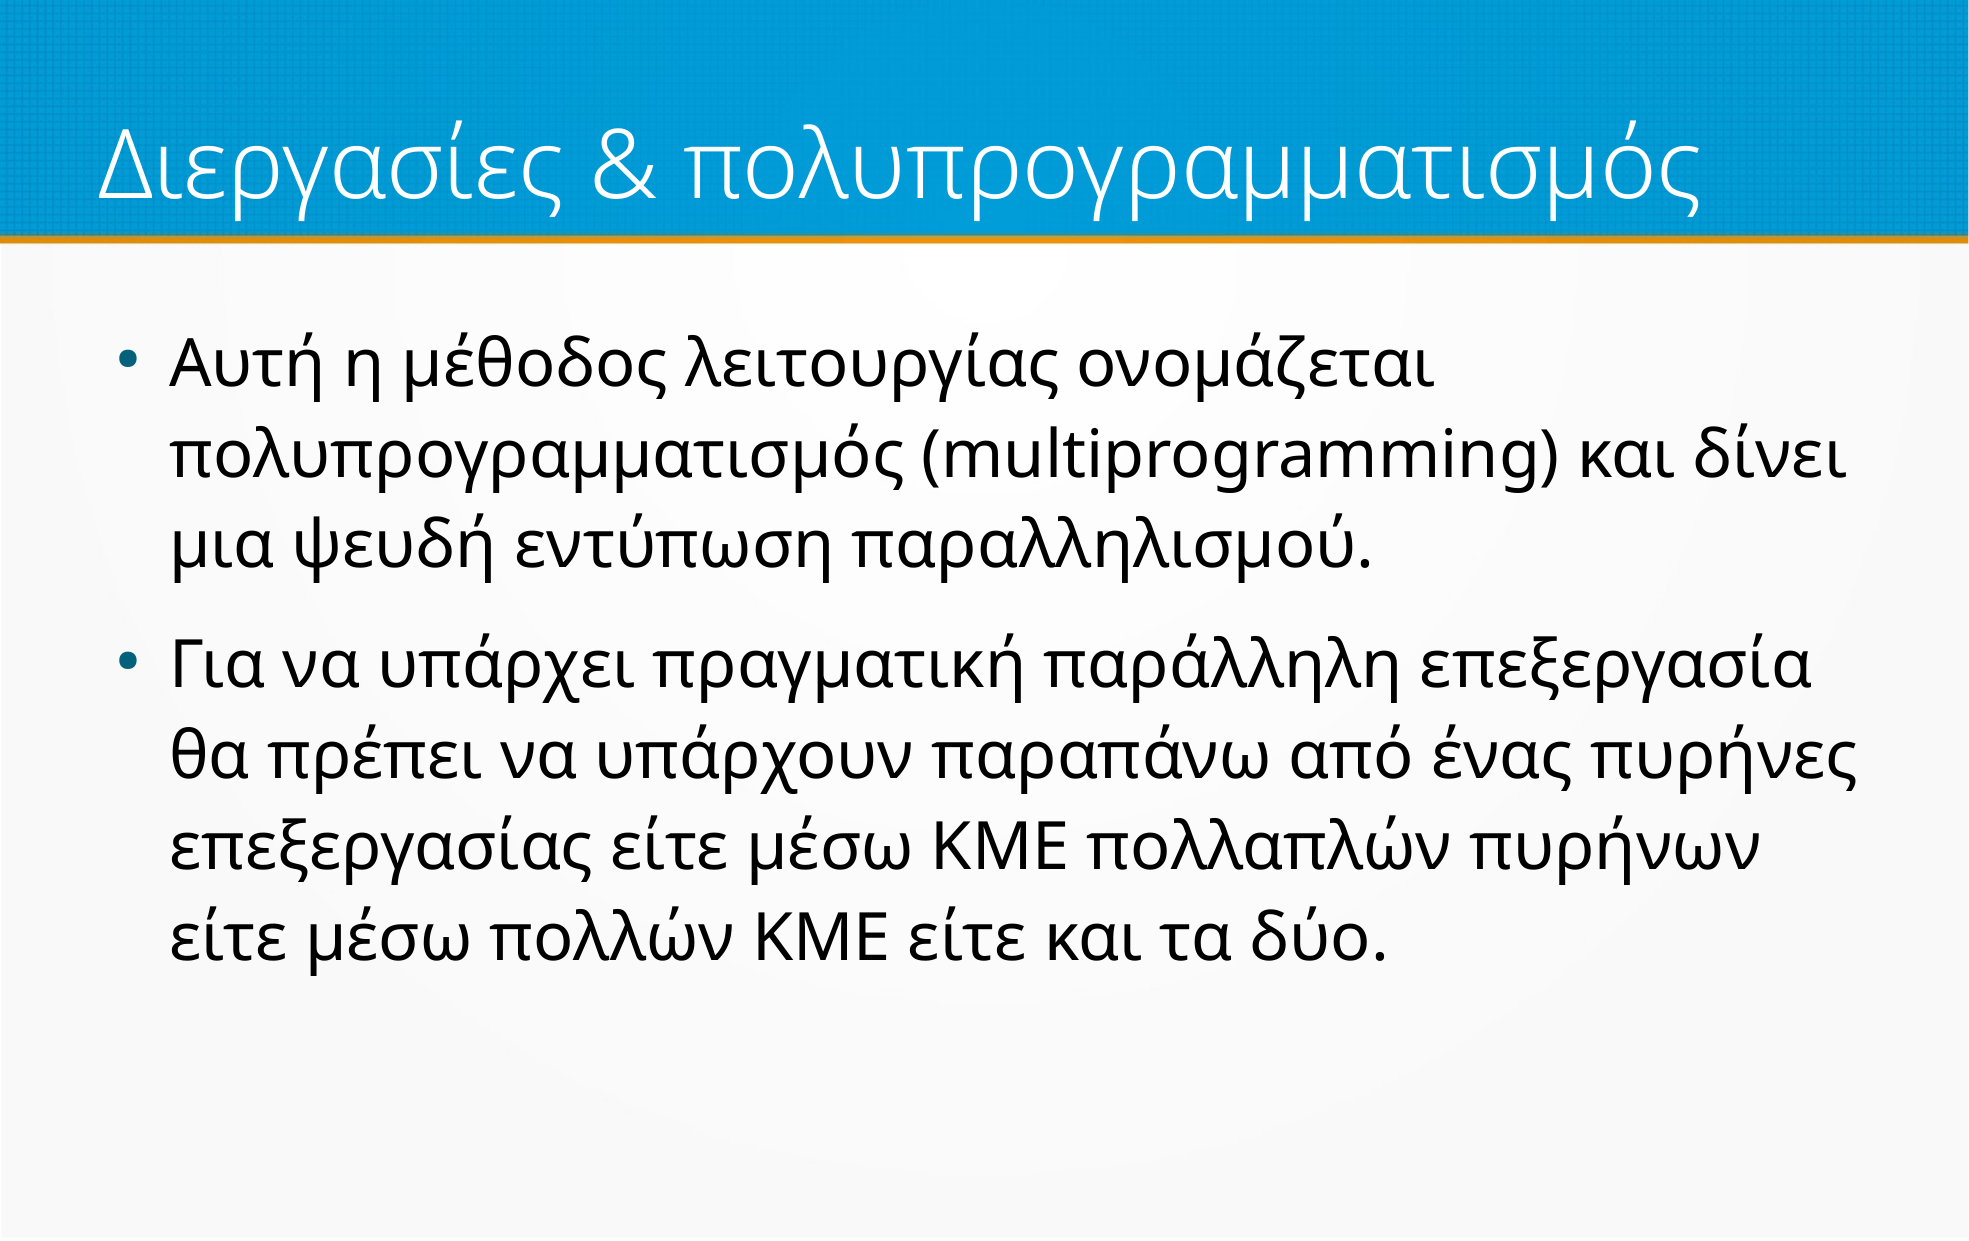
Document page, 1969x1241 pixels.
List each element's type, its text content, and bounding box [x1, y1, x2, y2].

list Αυτή η μέθοδος λειτουργίας ονομάζεται πολυπρογραμματισμός (multiprogramming) και δίνει μια ψευδή εντύπωση παραλληλισμού. Για να υπάρχει πραγματική παράλληλη επεξεργασία θα πρέπει να υπάρχουν παραπάνω από ένας πυρήνες επεξεργασίας είτε μέσω ΚΜΕ πολλαπλών πυρήνων είτε μέσω πολλών ΚΜΕ είτε και τα δύο. [98, 315, 1861, 1081]
picture [0, 233, 1969, 1241]
title Διεργασίες & πολυπρογραμματισμός [98, 19, 1870, 227]
